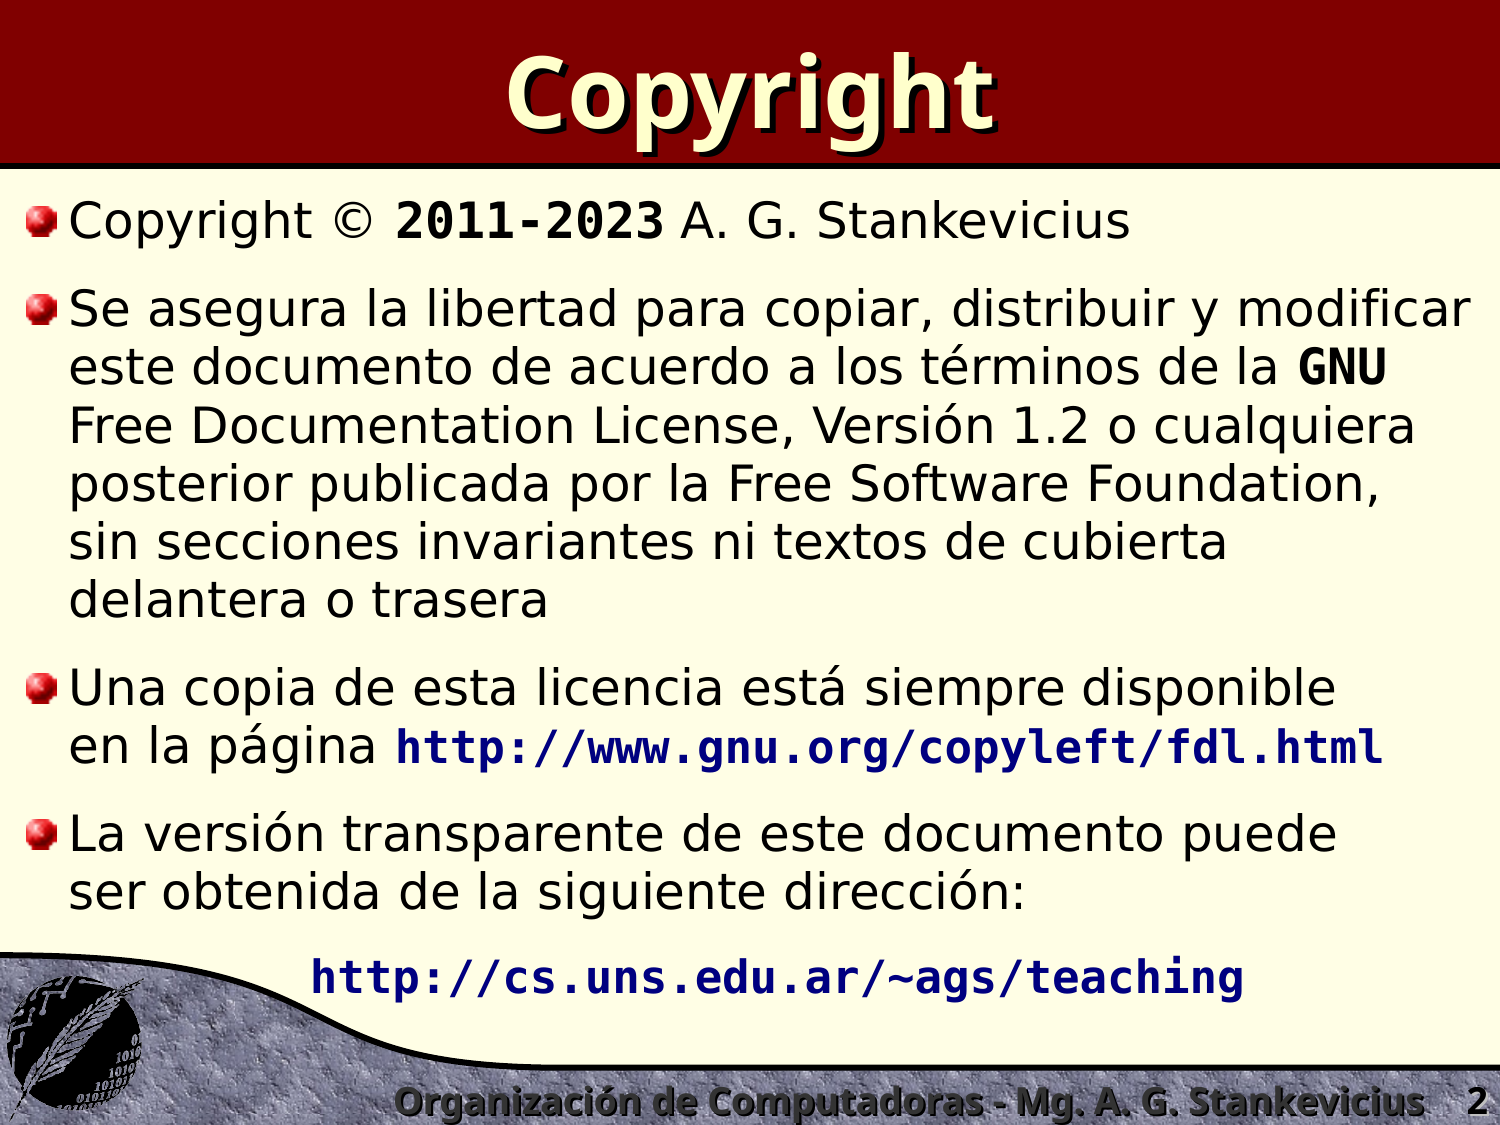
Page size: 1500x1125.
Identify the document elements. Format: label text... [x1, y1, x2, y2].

picture [0, 959, 1500, 1125]
picture [448, 1100, 455, 1110]
list Copyright © 2011-2023 A. G. Stankevicius Se asegura la libertad para copiar, distribuir y modificar este documento de acuerdo a los términos de la GNU Free Documentation License, Versión 1.2 o cualquiera posterior publicada por la Free Software Foundation, sin secciones invariantes ni textos de cubierta delantera o trasera Una copia de esta licencia está siempre disponible en la página http://www.gnu.org/copyleft/fdl.html La versión transparente de este documento puede ser obtenida de la siguiente dirección: http://cs.uns.edu.ar/~ags/teaching [11, 192, 1486, 1010]
picture [1058, 1100, 1065, 1110]
picture [802, 1100, 806, 1110]
title Copyright [15, 5, 1485, 160]
